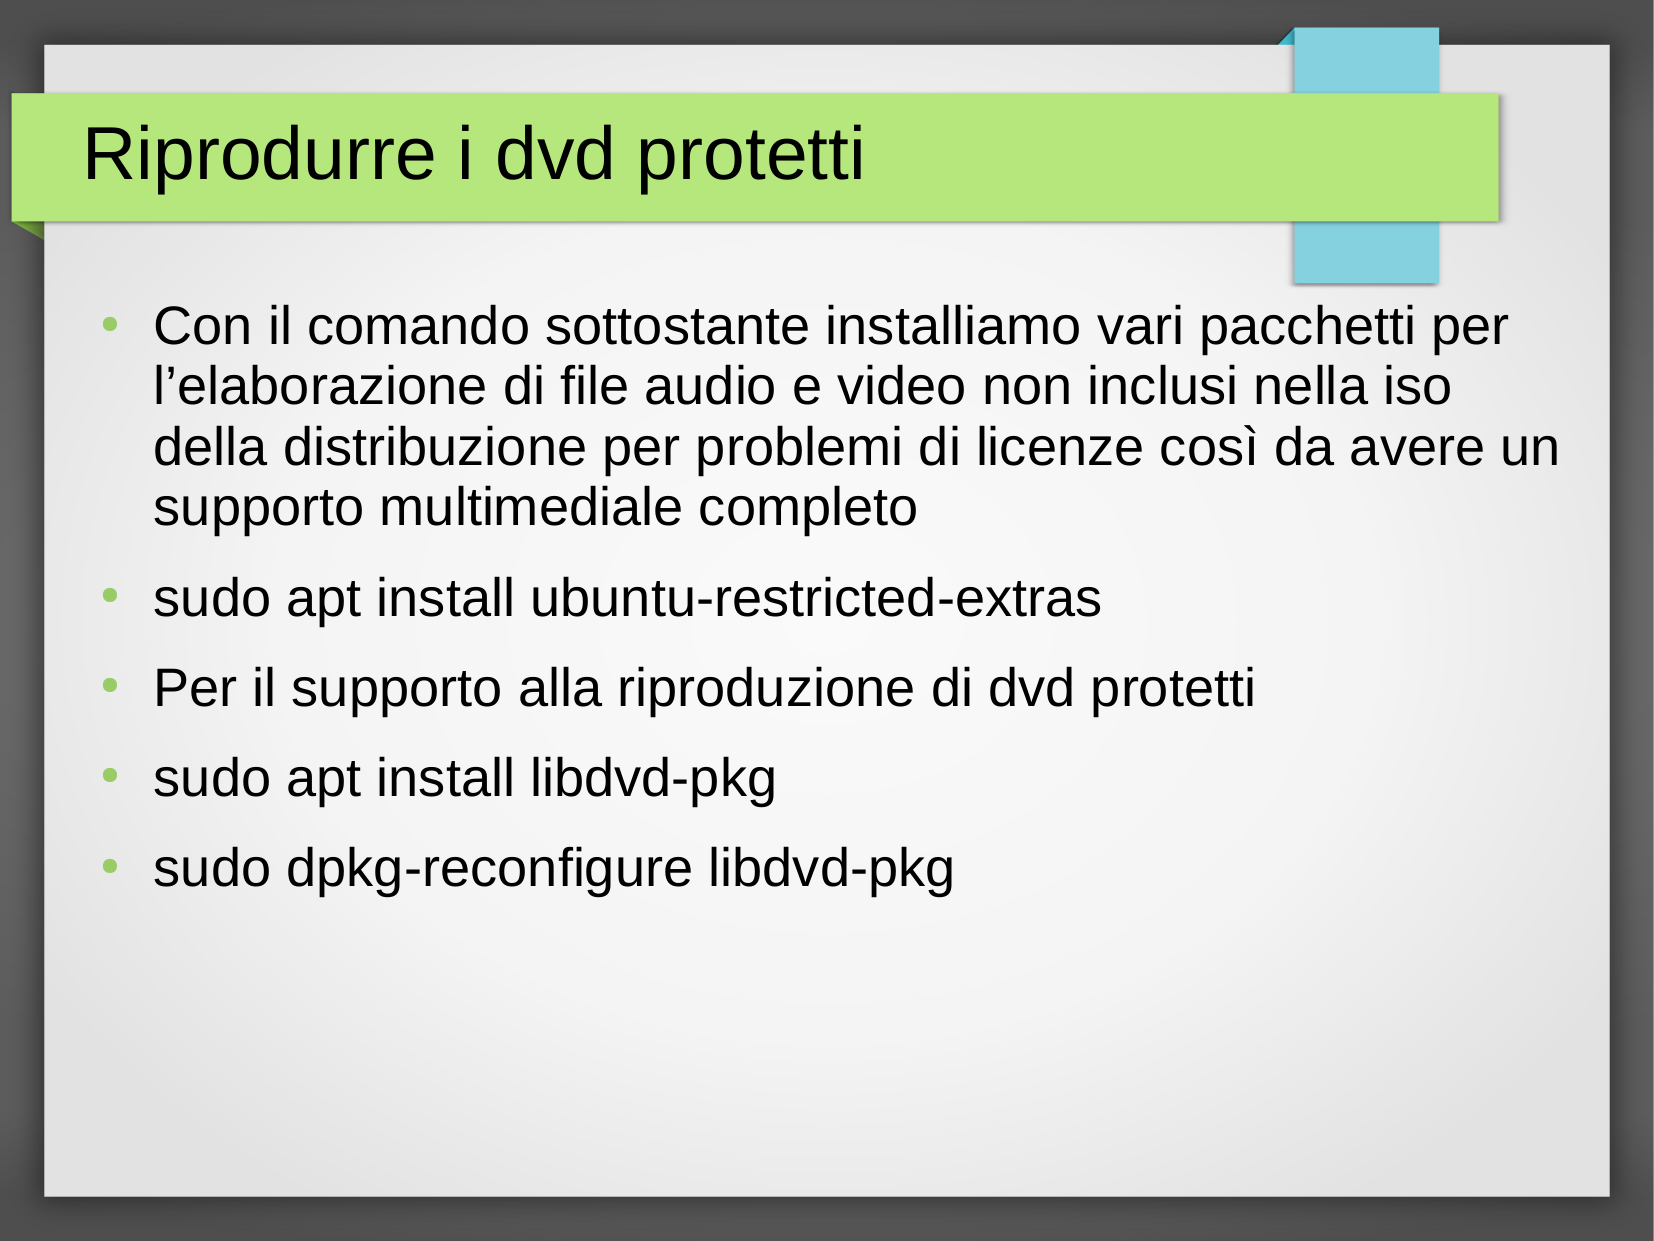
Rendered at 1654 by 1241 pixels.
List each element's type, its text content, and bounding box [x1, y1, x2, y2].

list Con il comando sottostante installiamo vari pacchetti per l’elaborazione di file audio e video non inclusi nella iso della distribuzione per problemi di licenze così da avere un supporto multimediale completo sudo apt install ubuntu-restricted-extras Per il supporto alla riproduzione di dvd protetti sudo apt install libdvd-pkg sudo dpkg-reconfigure libdvd-pkg [82, 295, 1571, 1015]
picture [0, 0, 1654, 1241]
title Riprodurre i dvd protetti [82, 94, 1264, 213]
